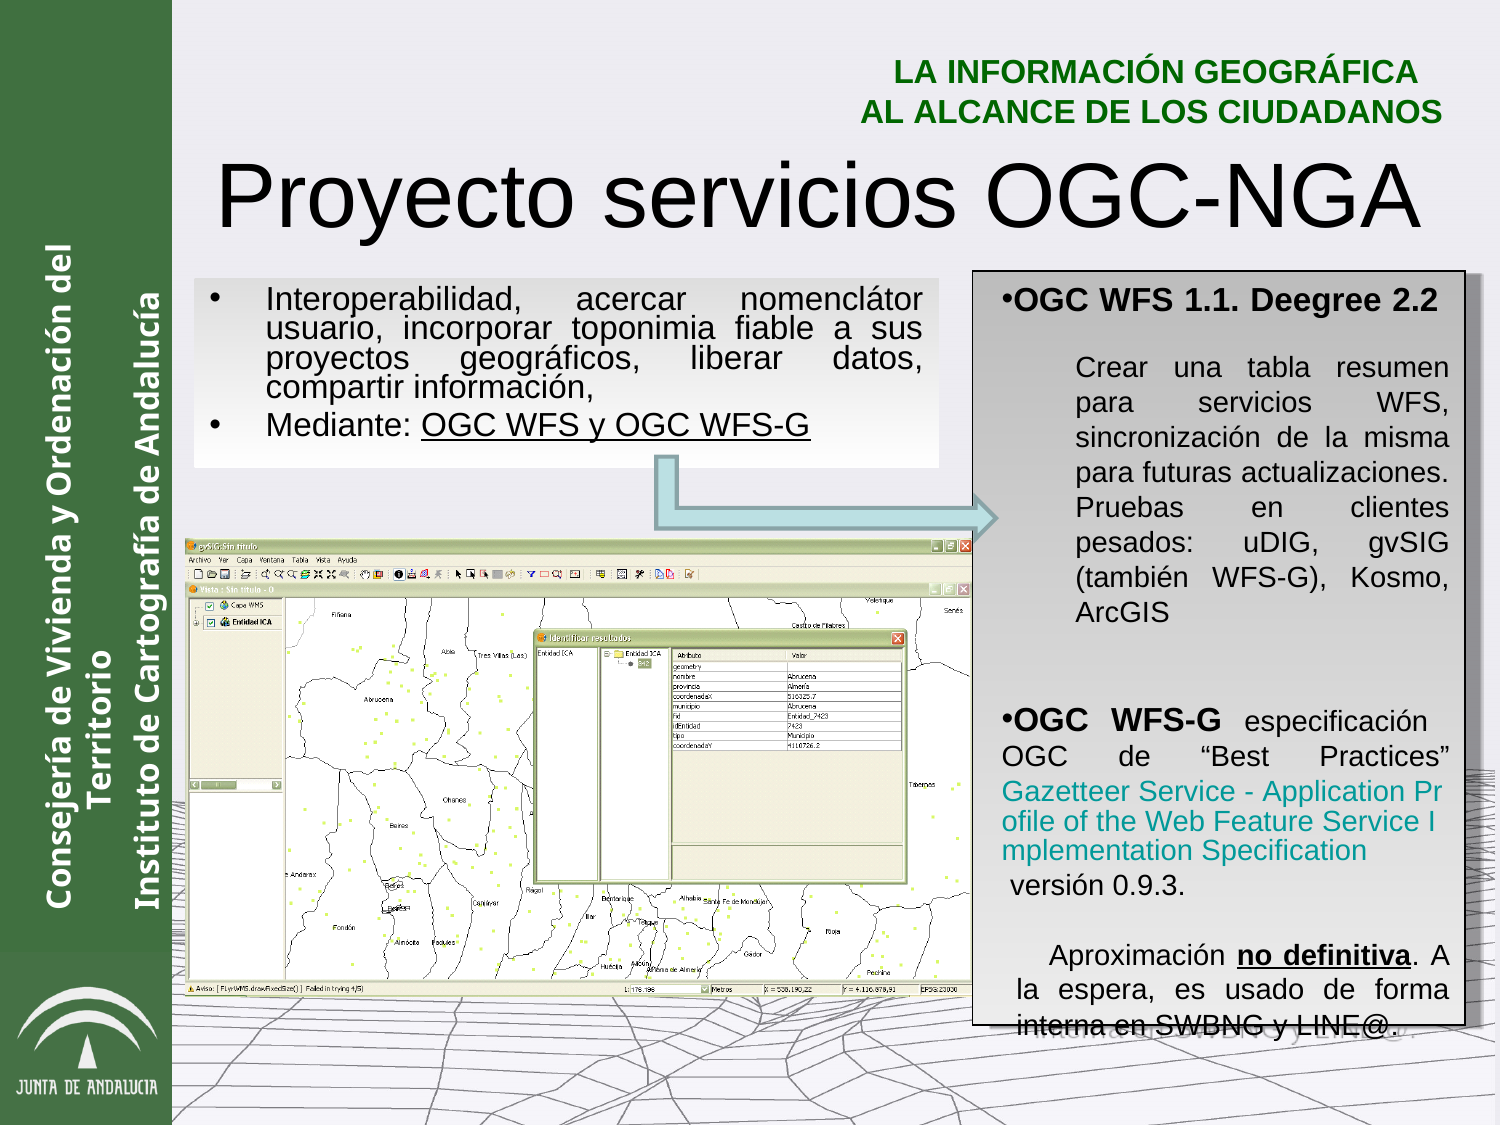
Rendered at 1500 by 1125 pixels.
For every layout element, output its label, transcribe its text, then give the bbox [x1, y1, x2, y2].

list Interoperabilidad, acercar nomenclátor usuario, incorporar toponimia fiable a sus proyectos geográficos, liberar datos, compartir información, Mediante: OGC WFS y OGC WFS-G [194, 278, 939, 468]
picture [172, 0, 1500, 137]
picture [677, 358, 972, 507]
text_box OGC WFS 1.1. Deegree 2.2 Crear una tabla resumen para servicios WFS, sincronización de la misma para futuras actualizaciones. Pruebas en clientes pesados: uDIG, gvSIG (también WFS-G), Kosmo, ArcGIS OGC WFS-G especificación OGC de “Best Practices” Gazetteer Service - Application Profile of the Web Feature Service Implementation Specification versión 0.9.3. Aproximación no definitiva. A la espera, es usado de forma interna en SWBNG y LINE@. [972, 270, 1465, 1026]
picture [172, 358, 1500, 1125]
text_box [656, 456, 997, 539]
picture [1246, 1026, 1260, 1033]
picture [1093, 1027, 1100, 1033]
picture [1206, 1026, 1216, 1033]
title Proyecto servicios OGC-NGA [164, 137, 1500, 358]
